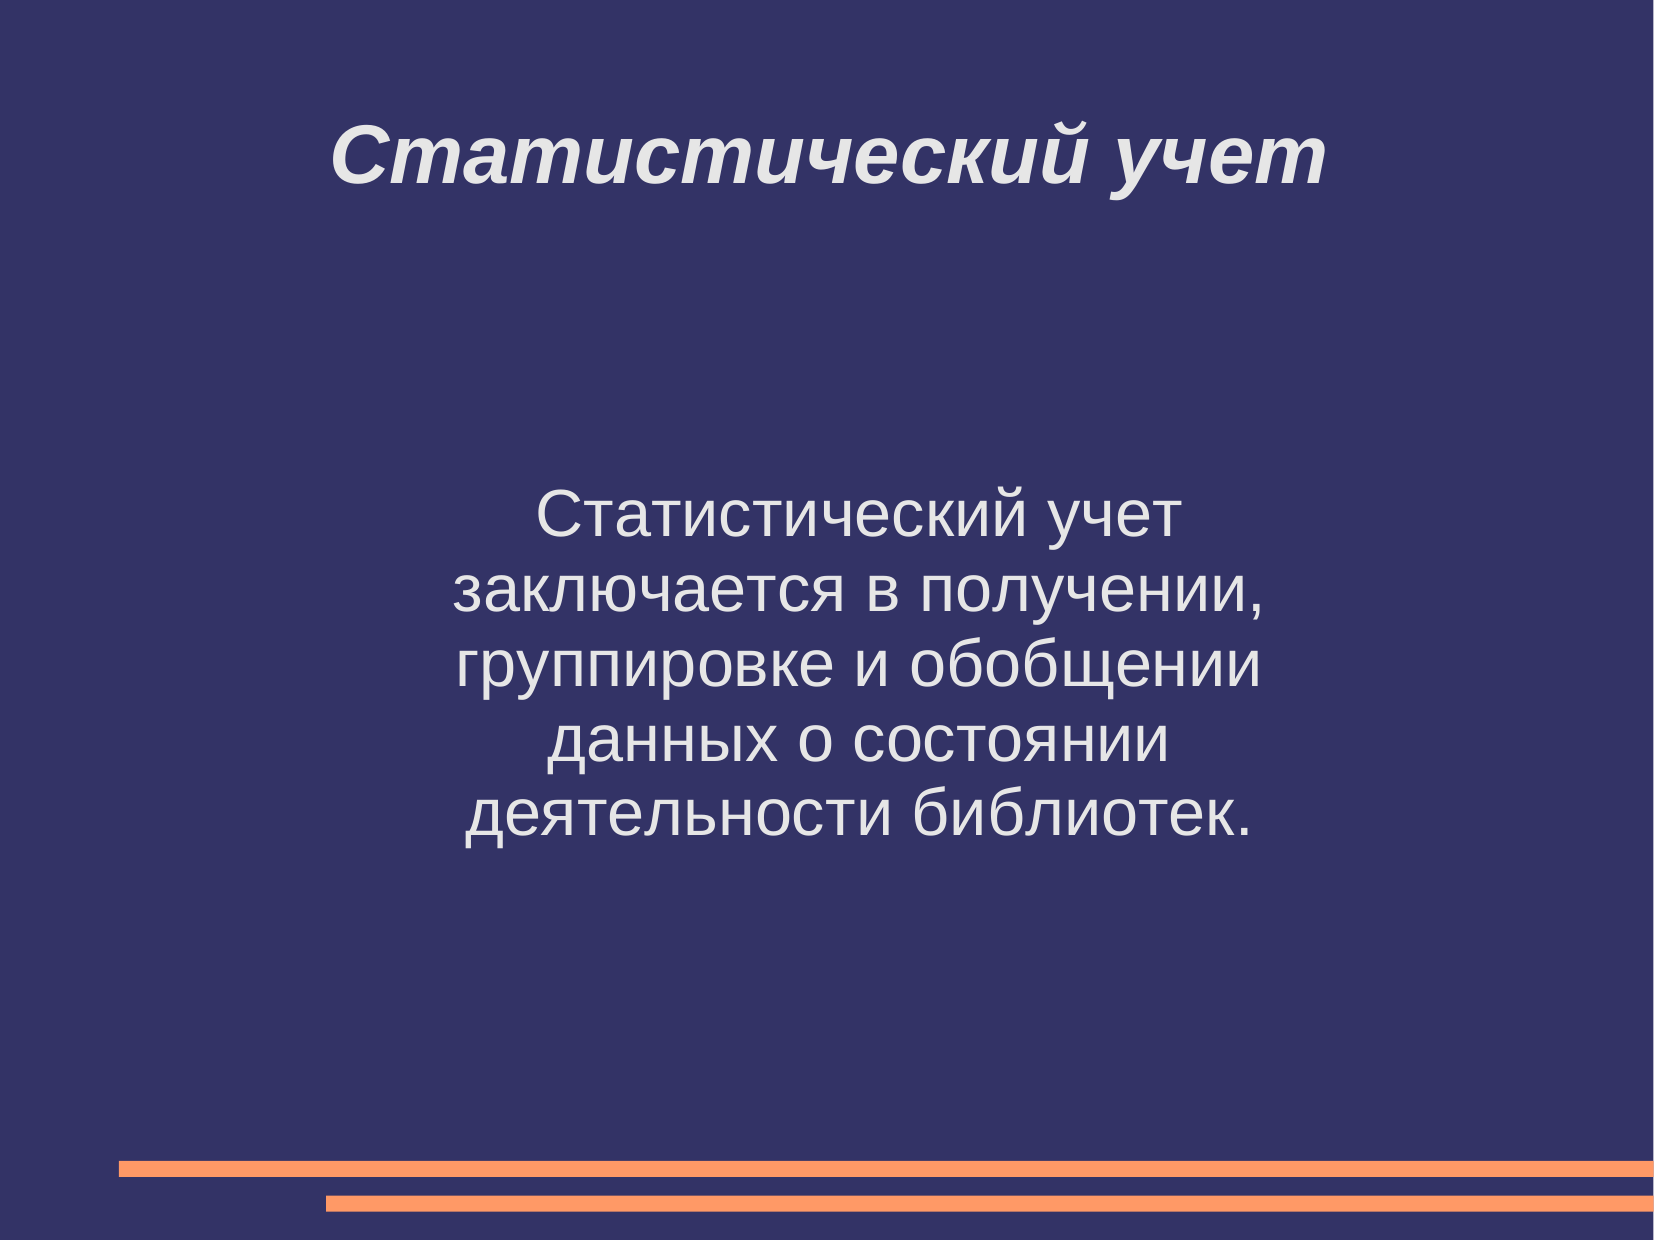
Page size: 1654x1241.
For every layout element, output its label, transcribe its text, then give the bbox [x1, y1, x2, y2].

list Статистический учет заключается в получении, группировке и обобщении данных о состоянии деятельности библиотек. [118, 326, 1558, 1123]
title Статистический учет [123, 59, 1536, 252]
